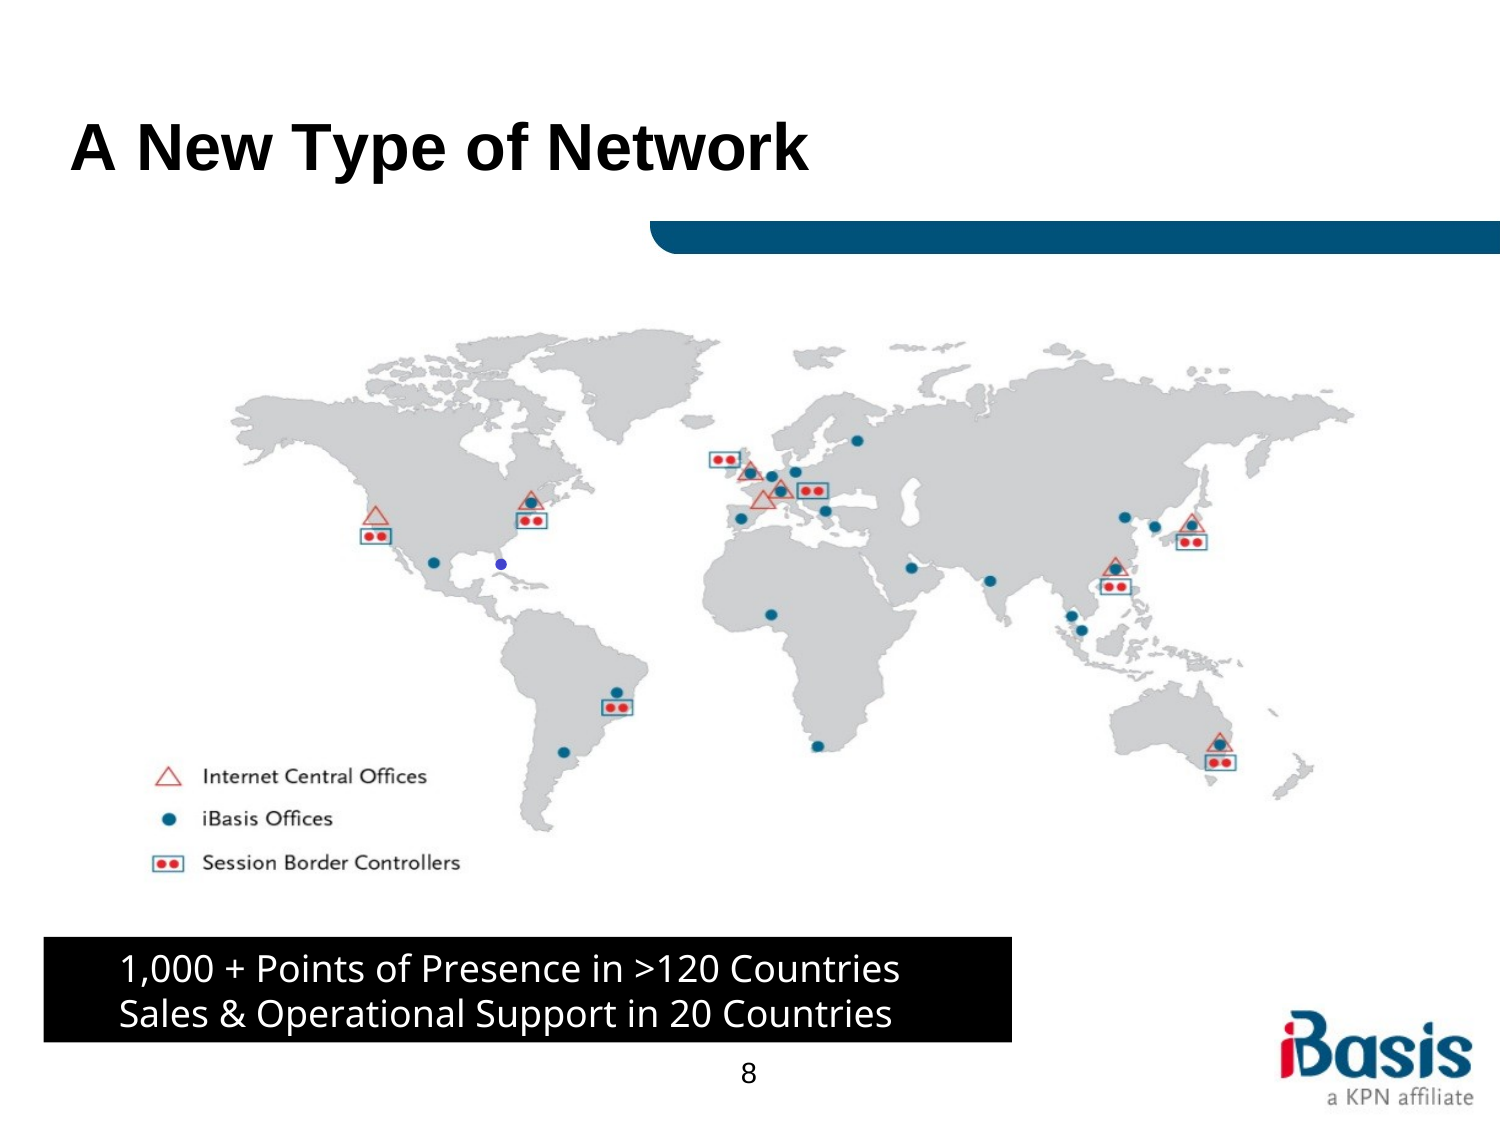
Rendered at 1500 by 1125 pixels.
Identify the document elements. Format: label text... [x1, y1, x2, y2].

picture [125, 294, 1382, 889]
picture [1466, 217, 1500, 221]
picture [1274, 1003, 1481, 1115]
picture [642, 238, 1500, 257]
text_box 1,000 + Points of Presence in >120 Countries Sales & Operational Support in 20 Countries [43, 936, 1012, 1043]
title A New Type of Network [54, 62, 1466, 238]
text_box [495, 558, 507, 571]
